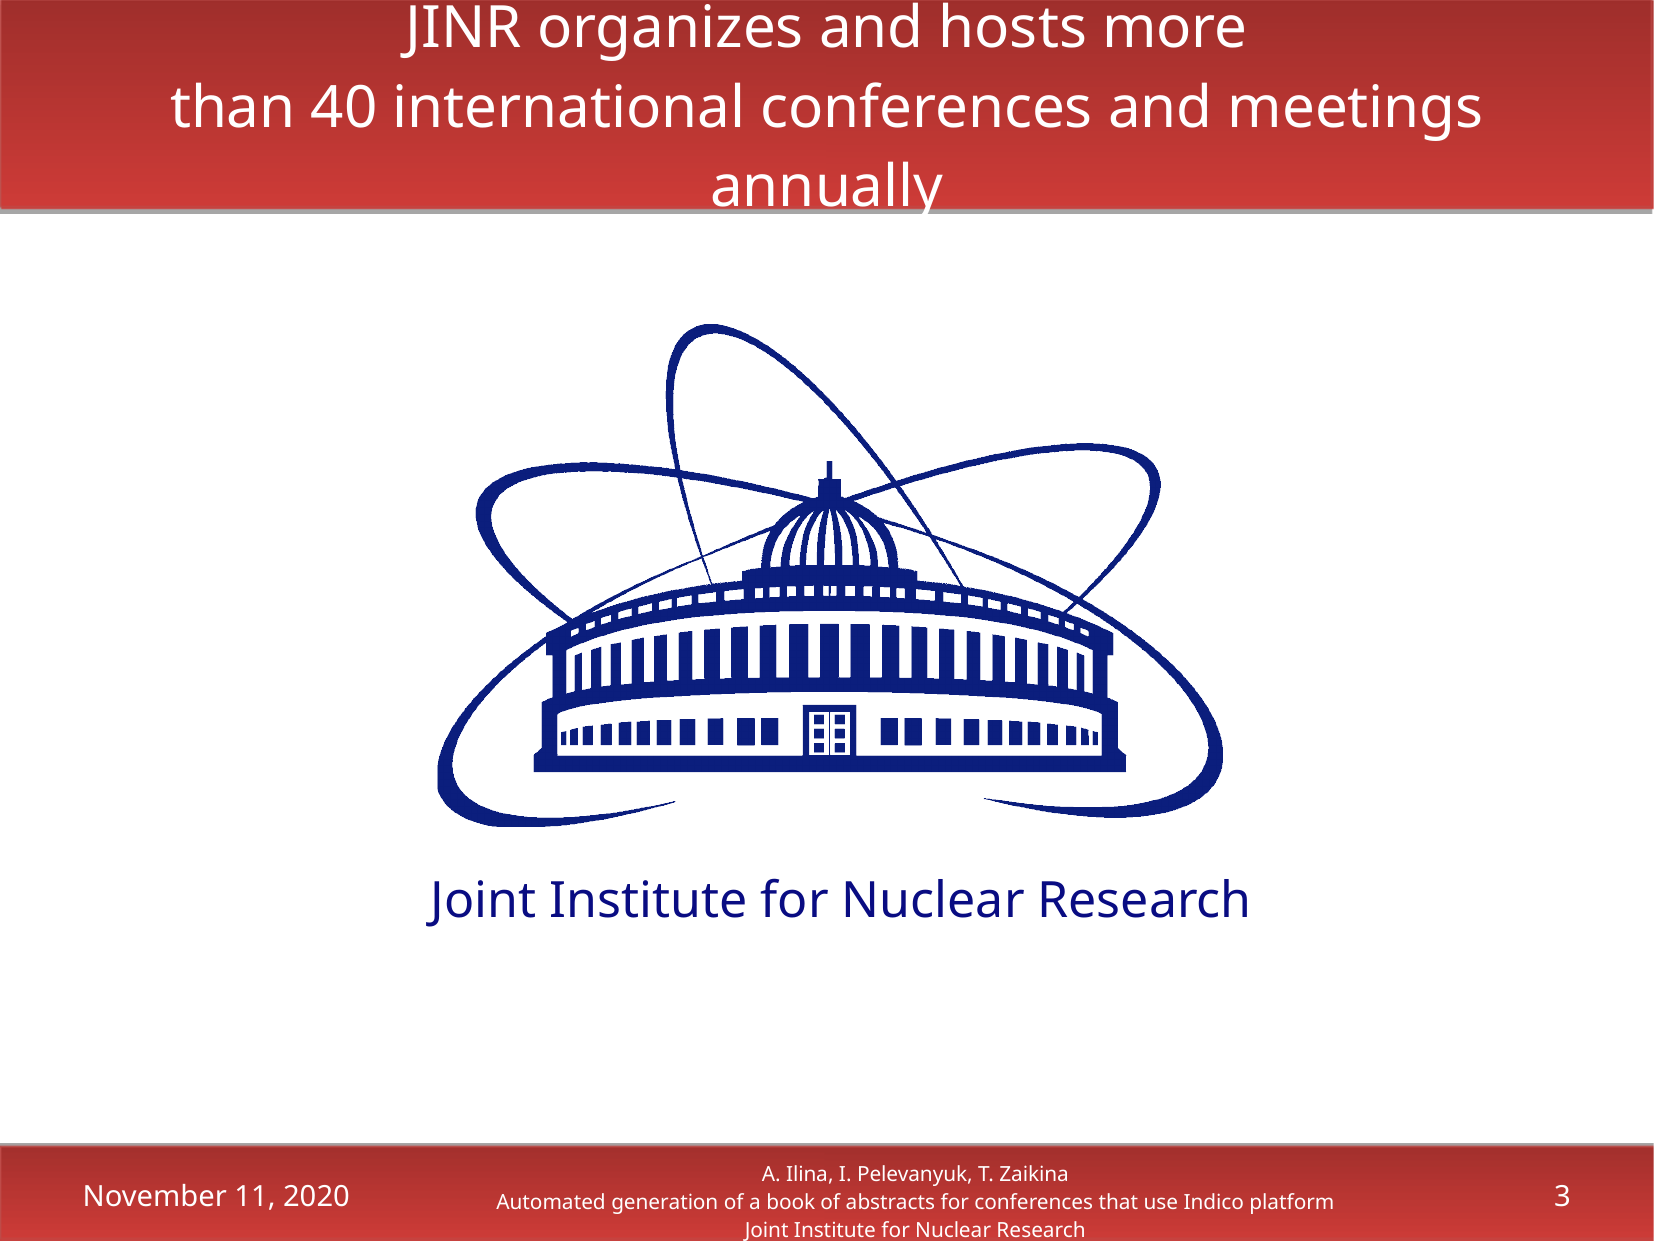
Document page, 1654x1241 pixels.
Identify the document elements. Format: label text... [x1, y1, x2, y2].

picture [0, 0, 1654, 214]
title JINR organizes and hosts more than 40 international conferences and meetings annually [59, 2, 1595, 207]
picture [0, 1143, 1654, 1241]
text_box A. Ilina, I. Pelevanyuk, T. Zaikina Automated generation of a book of abstracts for conferences that use Indico platform Joint Institute for Nuclear Research [354, 1151, 1477, 1240]
text_box Joint Institute for Nuclear Research [147, 856, 1536, 930]
picture [383, 324, 1277, 827]
